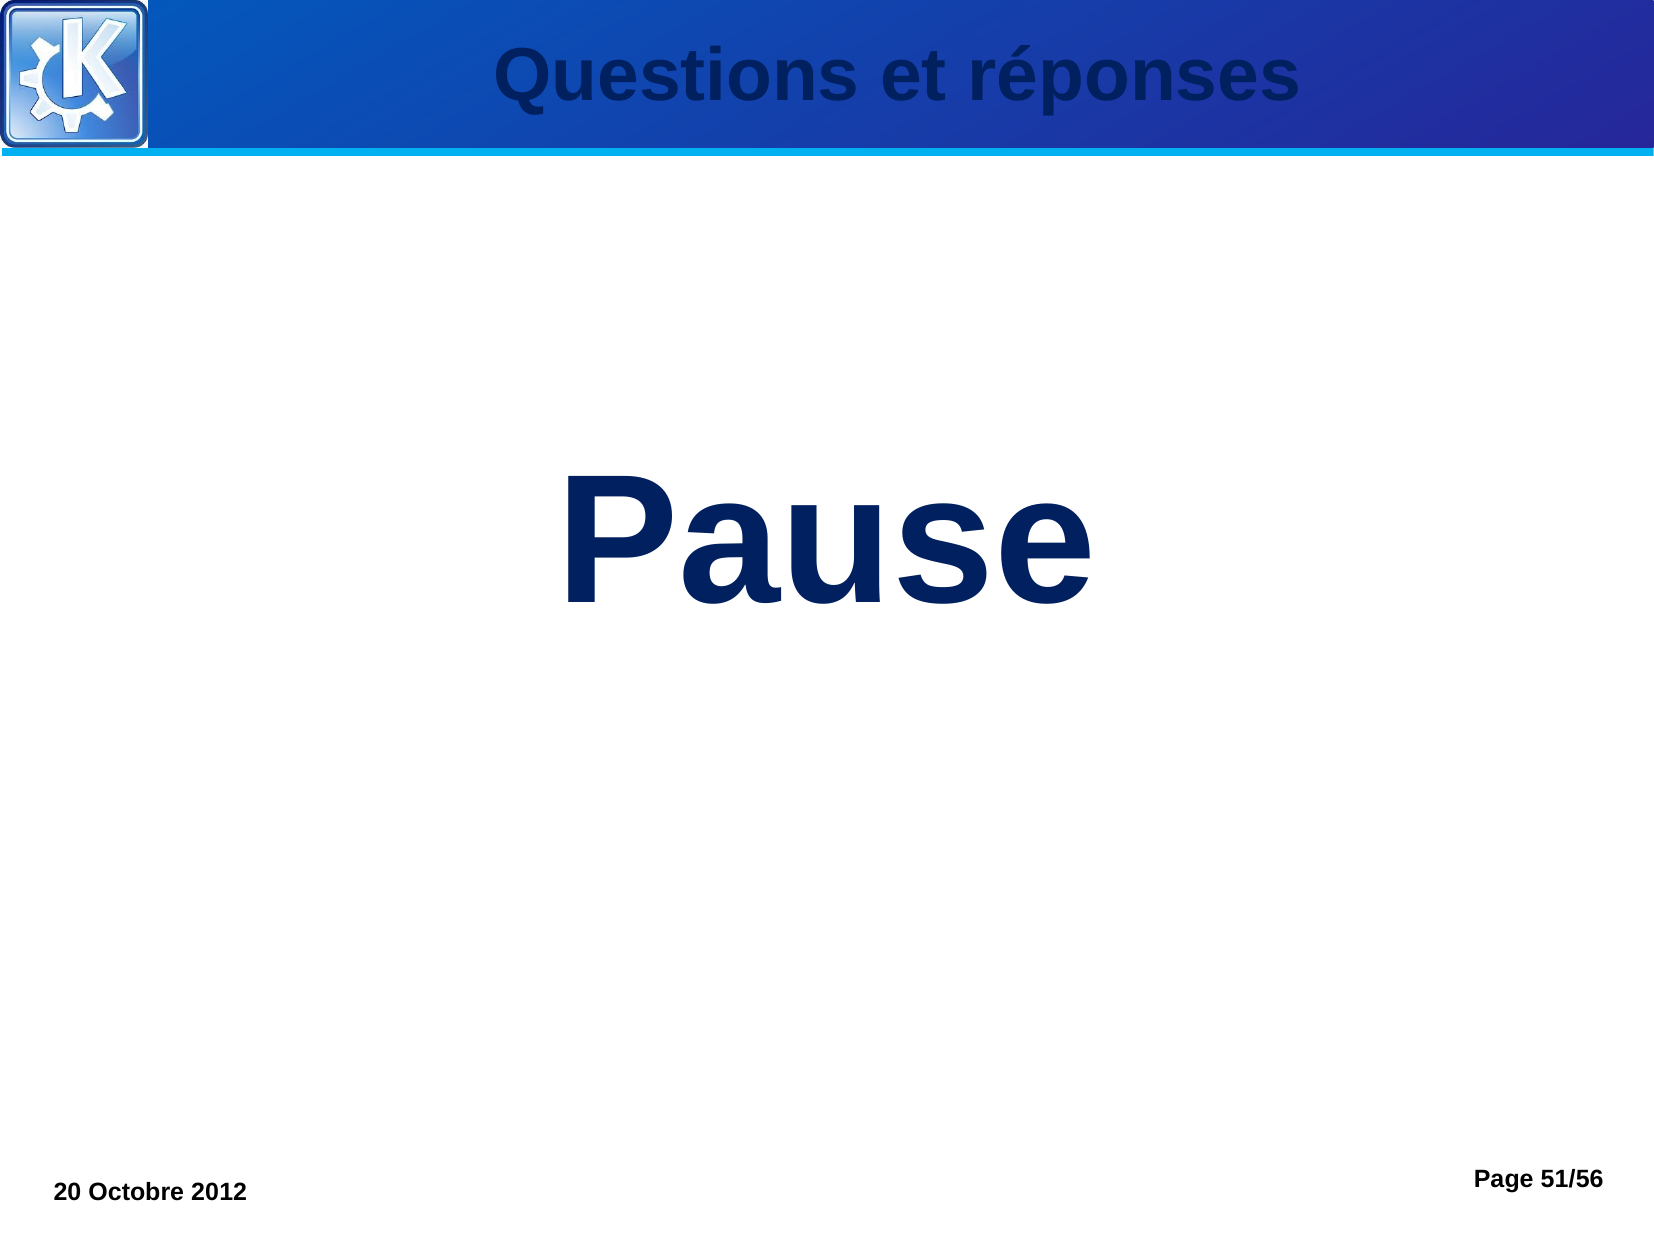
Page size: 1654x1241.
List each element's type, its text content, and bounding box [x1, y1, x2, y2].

text_box Pause [0, 430, 1654, 651]
text_box Questions et réponses [141, 0, 1654, 148]
picture [0, 0, 141, 148]
